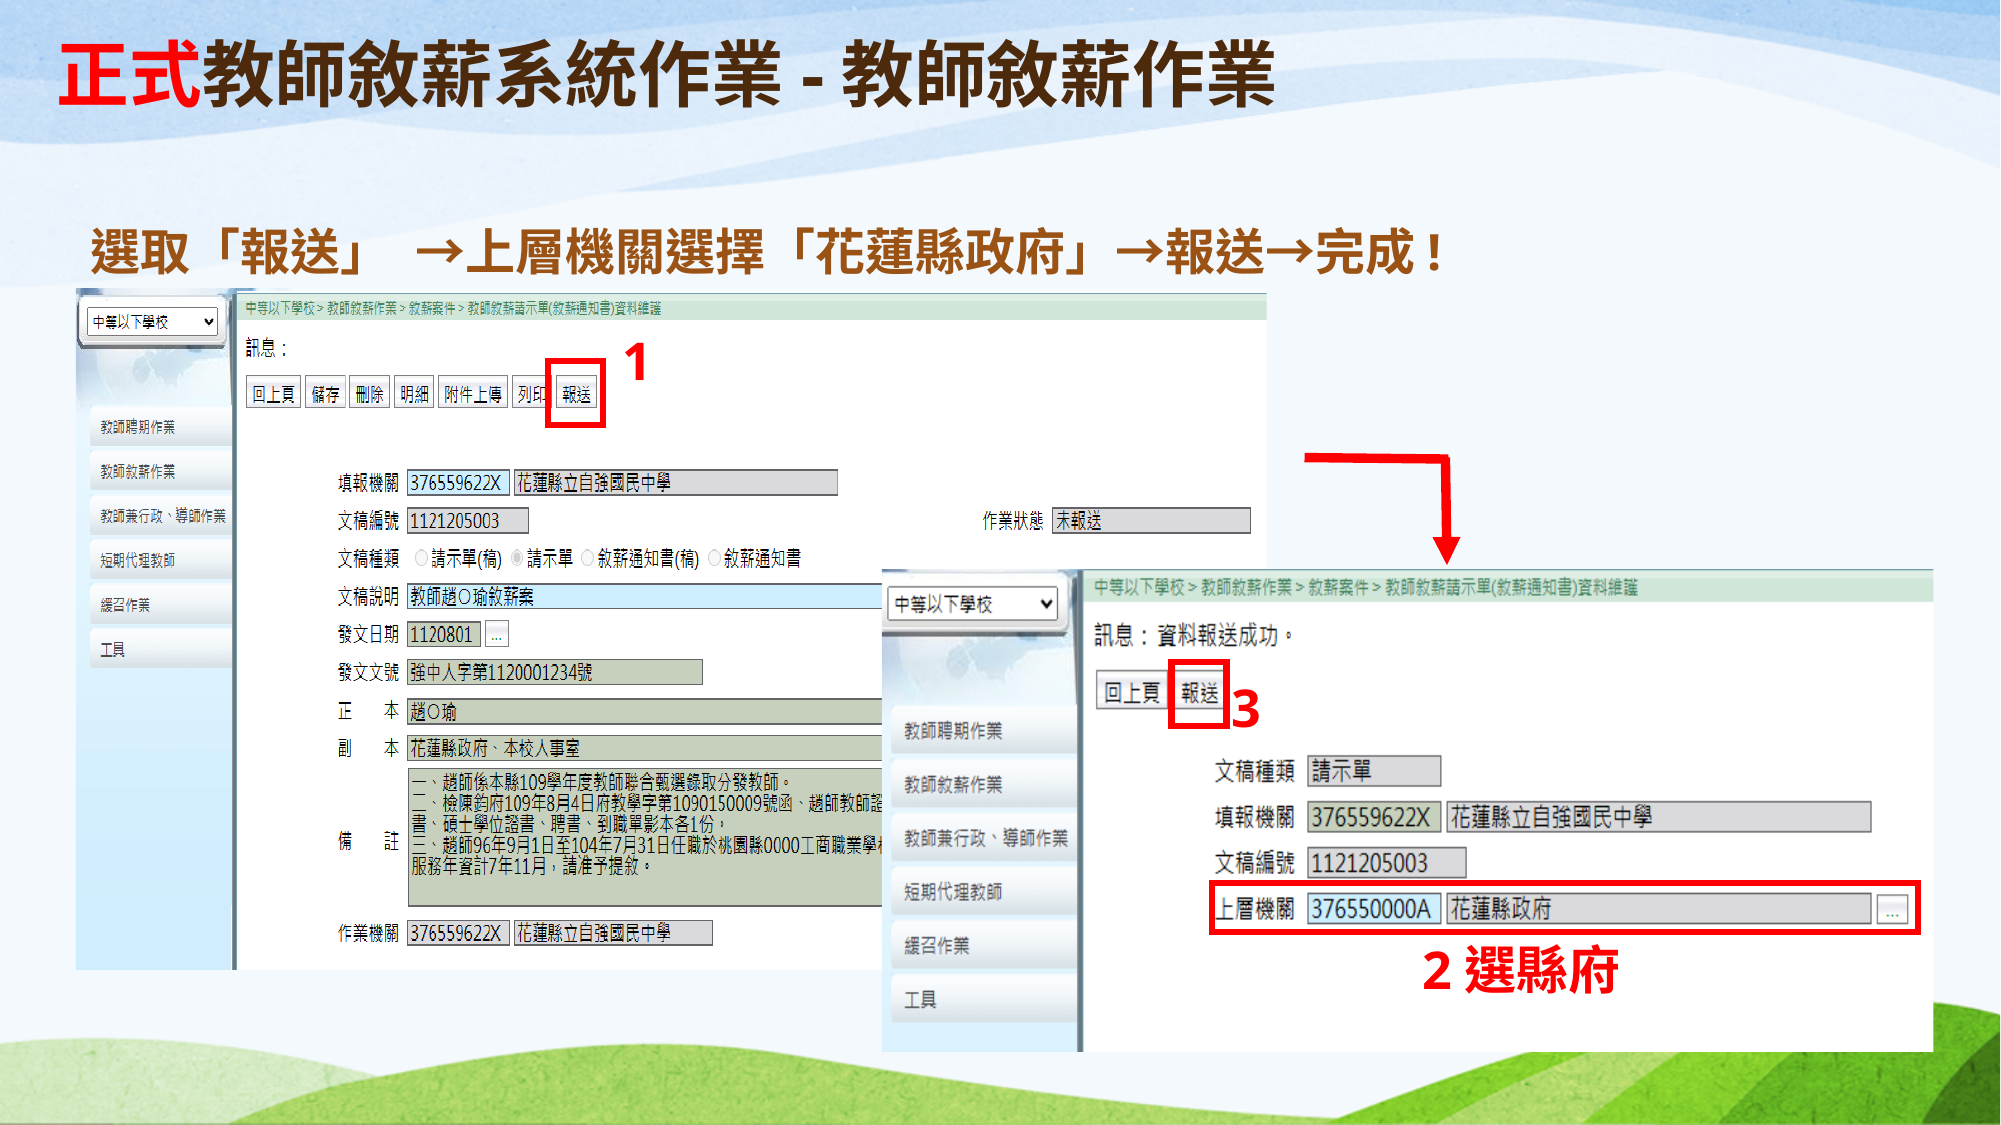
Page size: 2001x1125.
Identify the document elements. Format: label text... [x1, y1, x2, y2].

text_box 選取「報送」 →上層機關選擇「花蓮縣政府」→報送→完成! [75, 190, 1934, 289]
text_box 3 [1216, 668, 1277, 746]
title 正式教師敘薪系統作業-教師敘薪作業 [41, 31, 1385, 125]
text_box 1 [607, 320, 667, 398]
text_box 3 [1216, 668, 1223, 723]
text_box 2選縣府 [1407, 935, 1655, 1008]
picture [0, 0, 2001, 1125]
